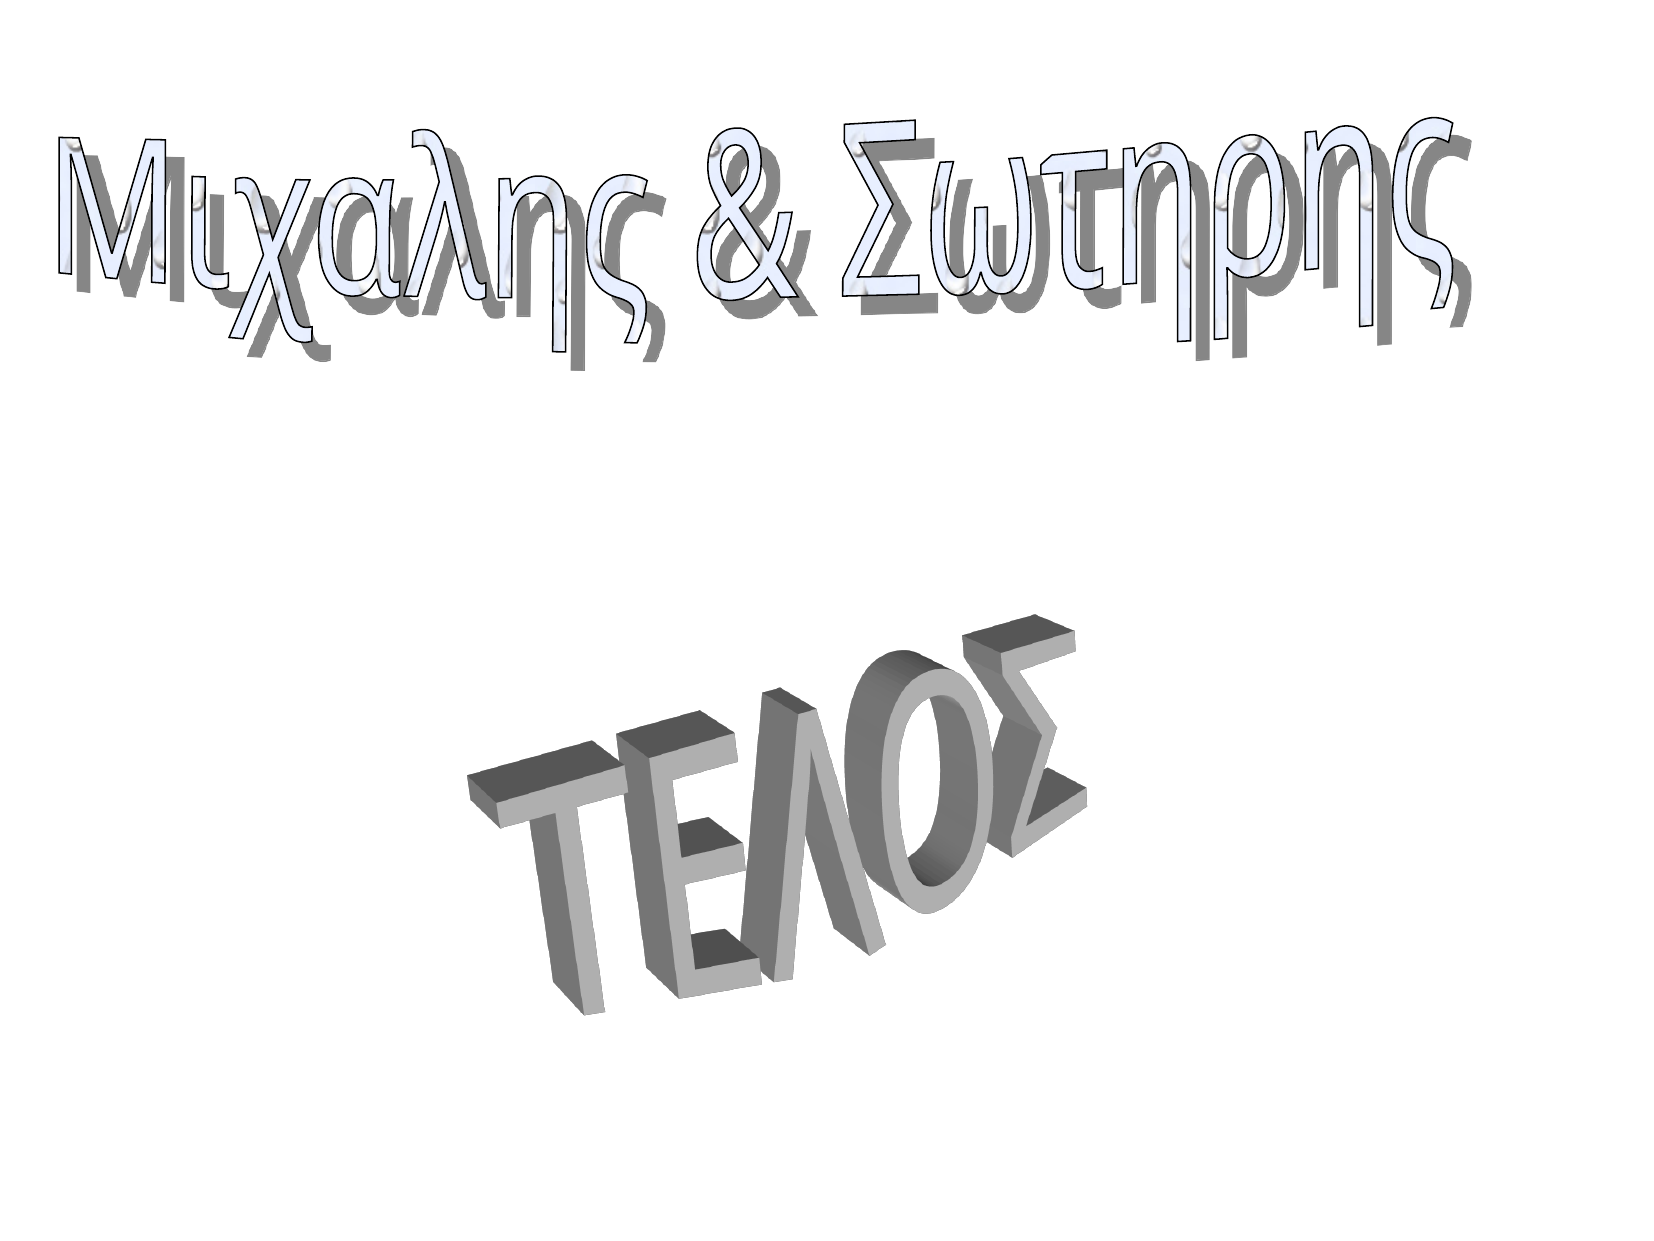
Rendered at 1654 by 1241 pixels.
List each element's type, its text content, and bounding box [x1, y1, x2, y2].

text_box Μιχαλης & Σωτηρης [1040, 150, 1107, 290]
text_box Μιχαλης & Σωτηρης [697, 128, 799, 301]
text_box Μιχαλης & Σωτηρης [229, 177, 313, 343]
text_box Μιχαλης & Σωτηρης [403, 129, 486, 300]
text_box Μιχαλης & Σωτηρης [1305, 125, 1373, 327]
text_box Μιχαλης & Σωτηρης [1123, 142, 1191, 342]
text_box Μιχαλης & Σωτηρης [1214, 134, 1285, 340]
text_box Μιχαλης & Σωτηρης [931, 157, 1031, 296]
text_box Μιχαλης & Σωτηρης [498, 176, 567, 352]
text_box Μιχαλης & Σωτηρης [842, 120, 919, 297]
text_box Μιχαλης & Σωτηρης [318, 177, 400, 298]
text_box Μιχαλης & Σωτηρης [191, 176, 229, 290]
text_box Μιχαλης & Σωτηρης [1392, 117, 1453, 309]
text_box Μιχαλης & Σωτηρης [586, 174, 648, 343]
text_box Μιχαλης & Σωτηρης [59, 137, 166, 284]
